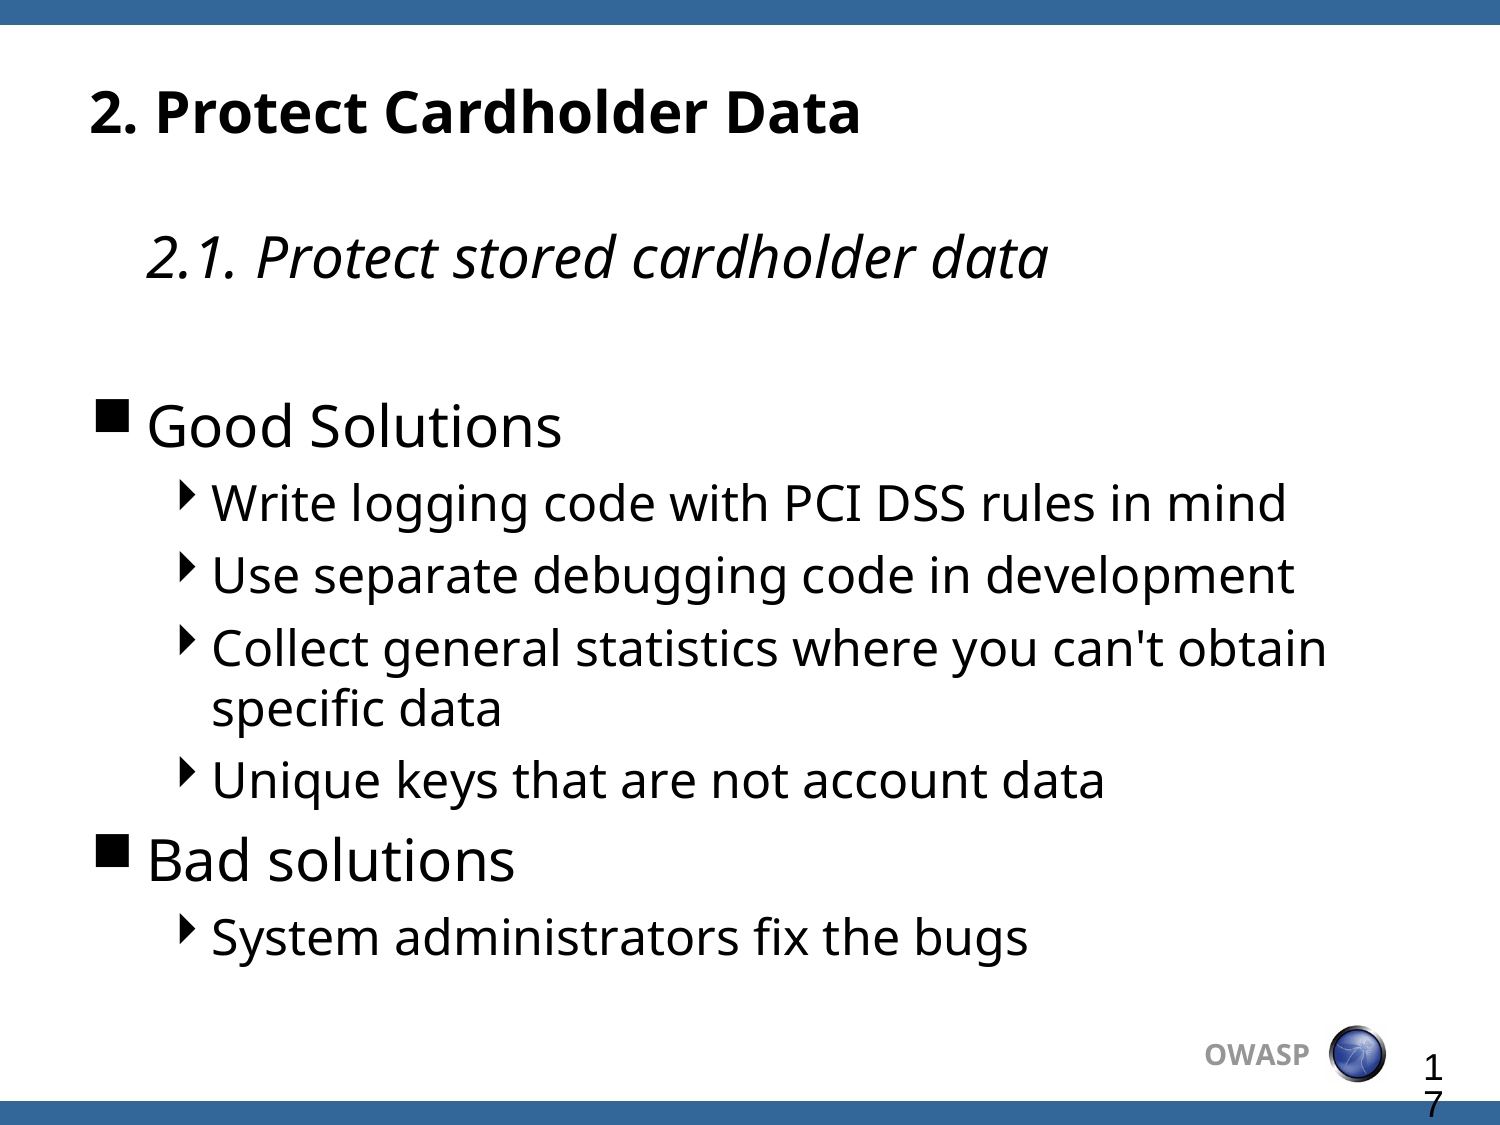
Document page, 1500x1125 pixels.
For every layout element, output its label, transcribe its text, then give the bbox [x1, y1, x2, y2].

picture [1325, 1024, 1388, 1083]
title 2. Protect Cardholder Data [75, 32, 1426, 189]
list 2.1. Protect stored cardholder data Good Solutions Write logging code with PCI DSS rules in mind Use separate debugging code in development Collect general statistics where you can't obtain specific data Unique keys that are not account data Bad solutions System administrators fix the bugs [75, 212, 1426, 1005]
